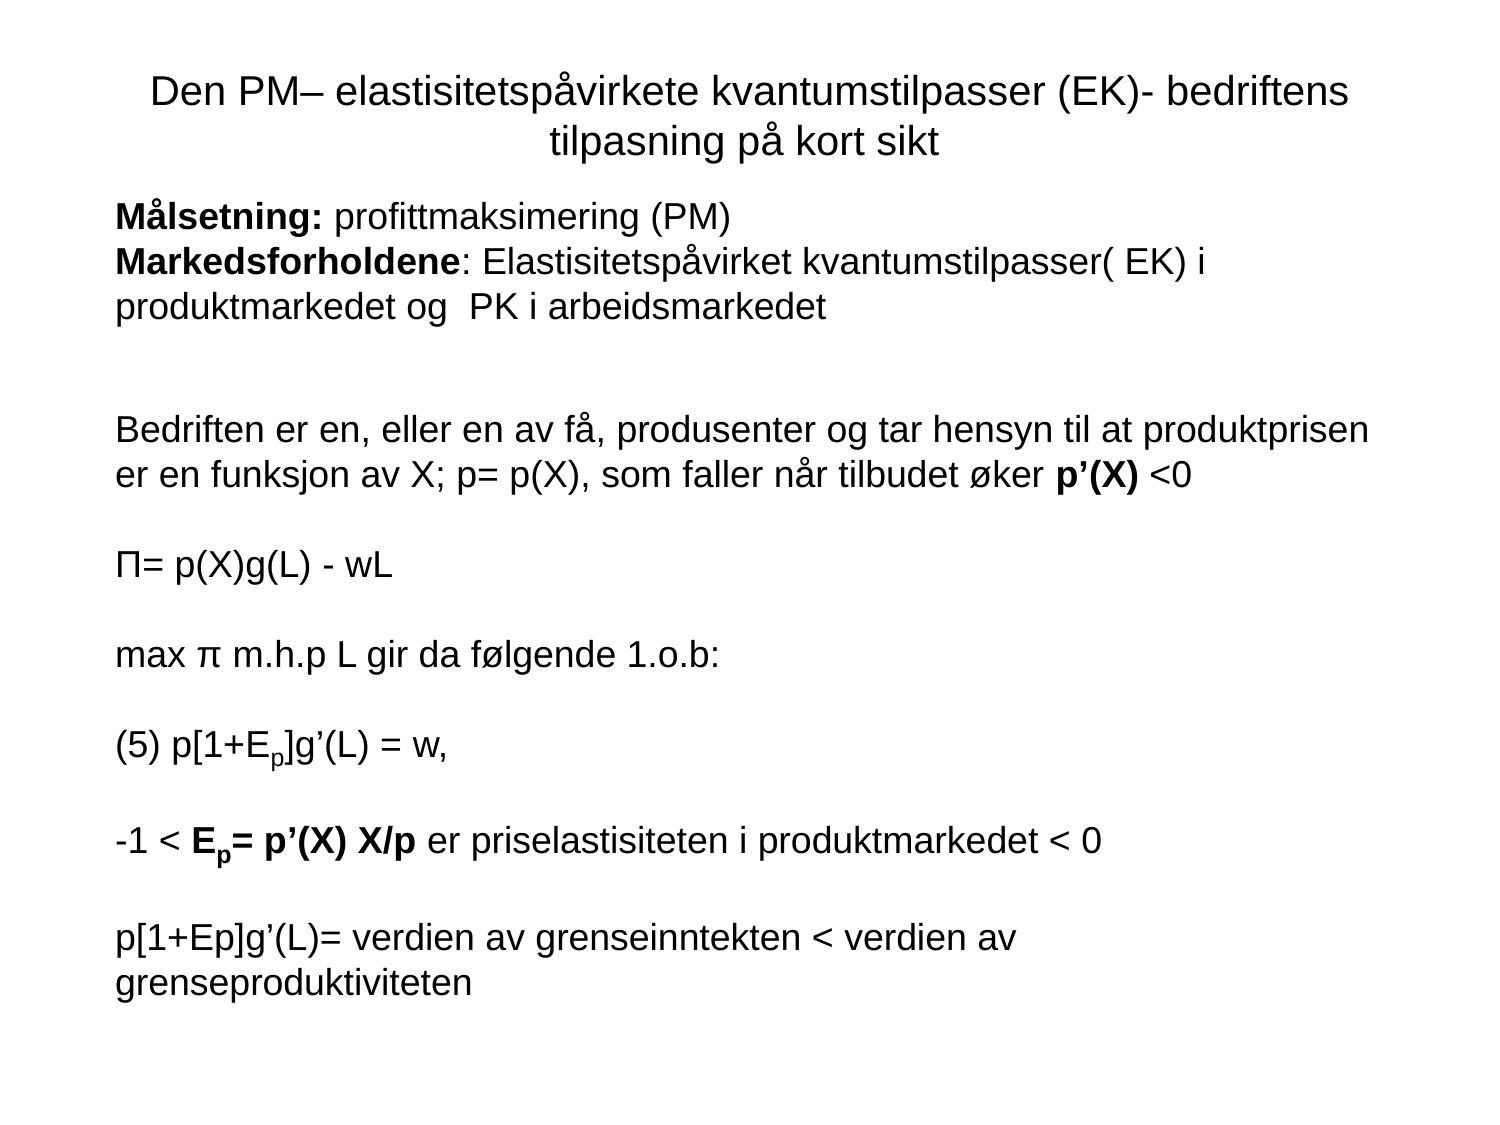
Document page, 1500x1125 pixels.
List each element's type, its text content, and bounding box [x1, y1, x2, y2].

text_box Bedriften er en, eller en av få, produsenter og tar hensyn til at produktprisen er en funksjon av X; p= p(X), som faller når tilbudet øker p’(X) <0 Π= p(X)g(L) - wL max π m.h.p L gir da følgende 1.o.b: (5) p[1+Ep]g’(L) = w, -1 < Ep= p’(X) X/p er priselastisiteten i produktmarkedet < 0 p[1+Ep]g’(L)= verdien av grenseinntekten < verdien av grenseproduktiviteten [100, 397, 1400, 1125]
title Den PM– elastisitetspåvirkete kvantumstilpasser (EK)- bedriftens tilpasning på kort sikt [75, 45, 1426, 233]
text_box Målsetning: profittmaksimering (PM) Markedsforholdene: Elastisitetspåvirket kvantumstilpasser( EK) i produktmarkedet og PK i arbeidsmarkedet [100, 184, 1306, 403]
